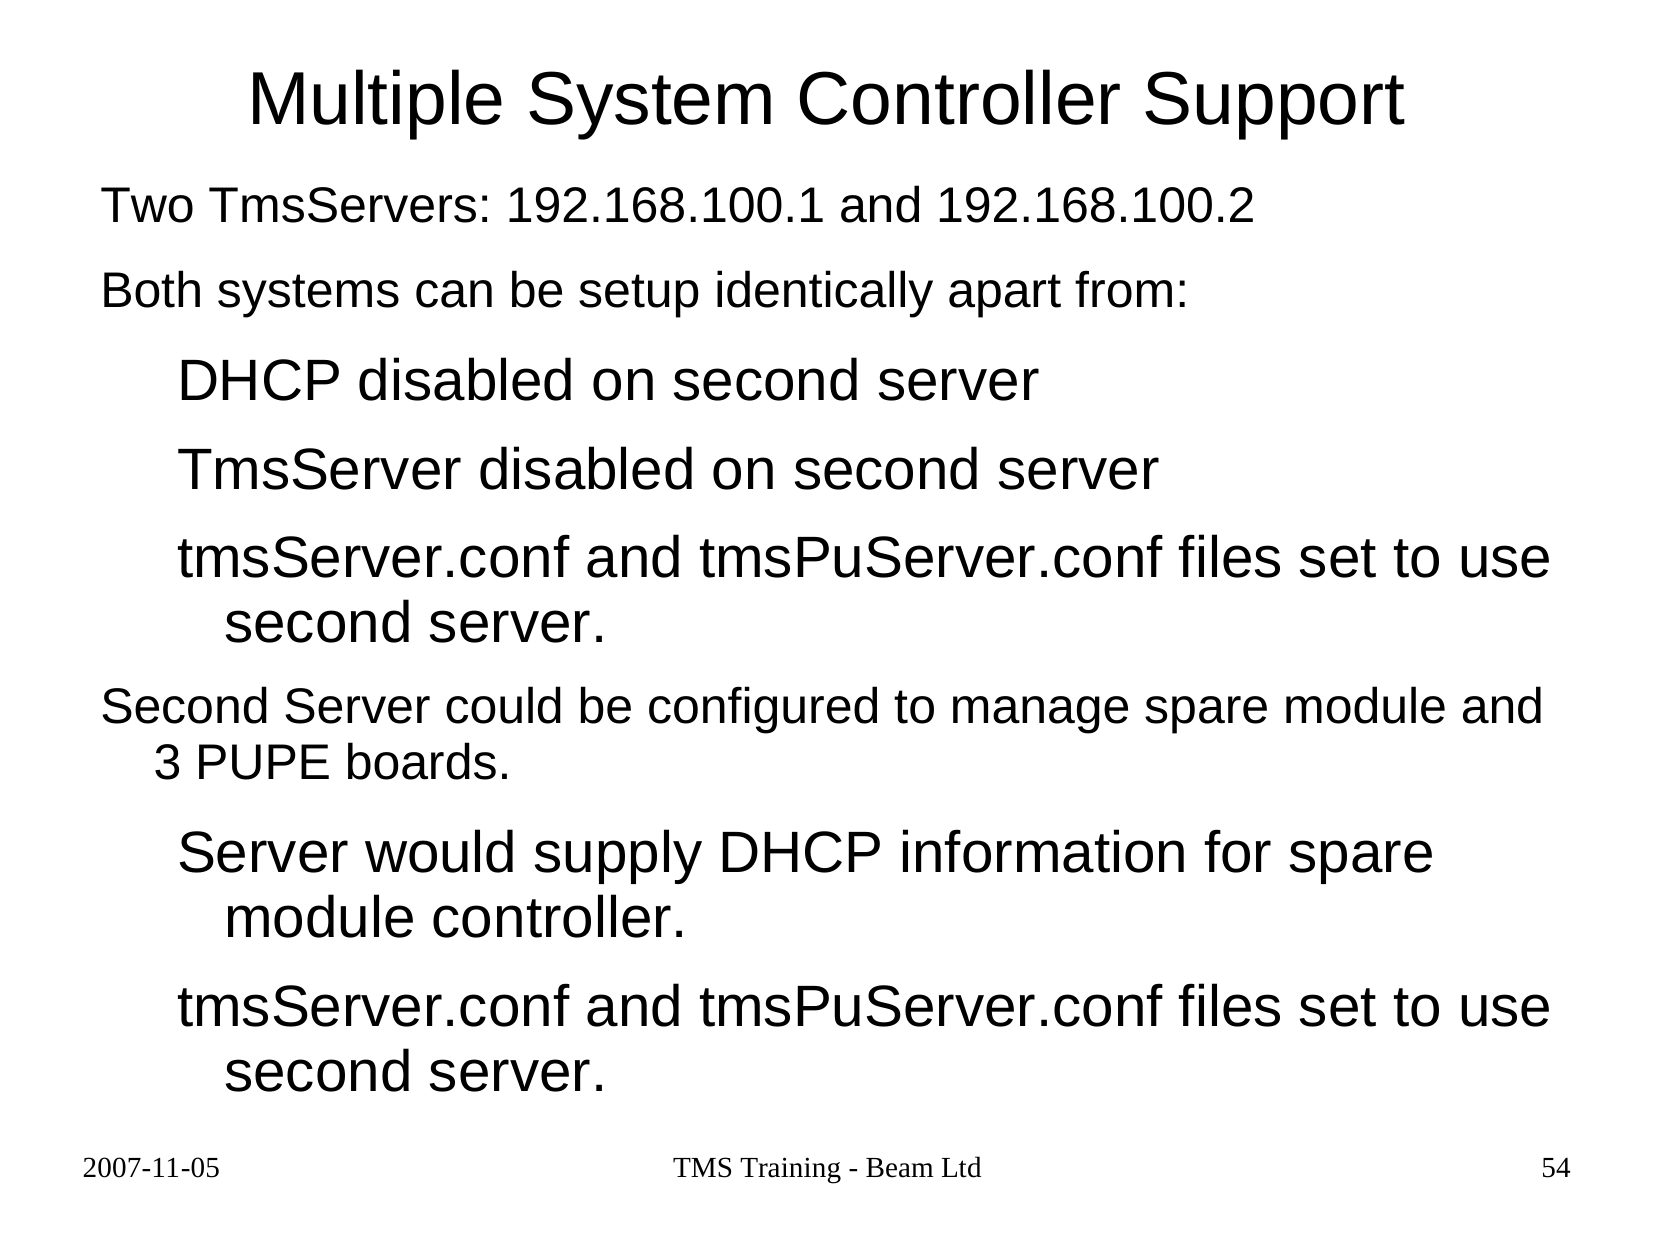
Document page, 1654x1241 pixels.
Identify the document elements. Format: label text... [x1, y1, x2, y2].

title Multiple System Controller Support [82, 56, 1571, 141]
list Two TmsServers: 192.168.100.1 and 192.168.100.2 Both systems can be setup identically apart from: DHCP disabled on second server TmsServer disabled on second server tmsServer.conf and tmsPuServer.conf files set to use second server. Second Server could be configured to manage spare module and 3 PUPE boards. Server would supply DHCP information for spare module controller. tmsServer.conf and tmsPuServer.conf files set to use second server. [82, 177, 1571, 1108]
